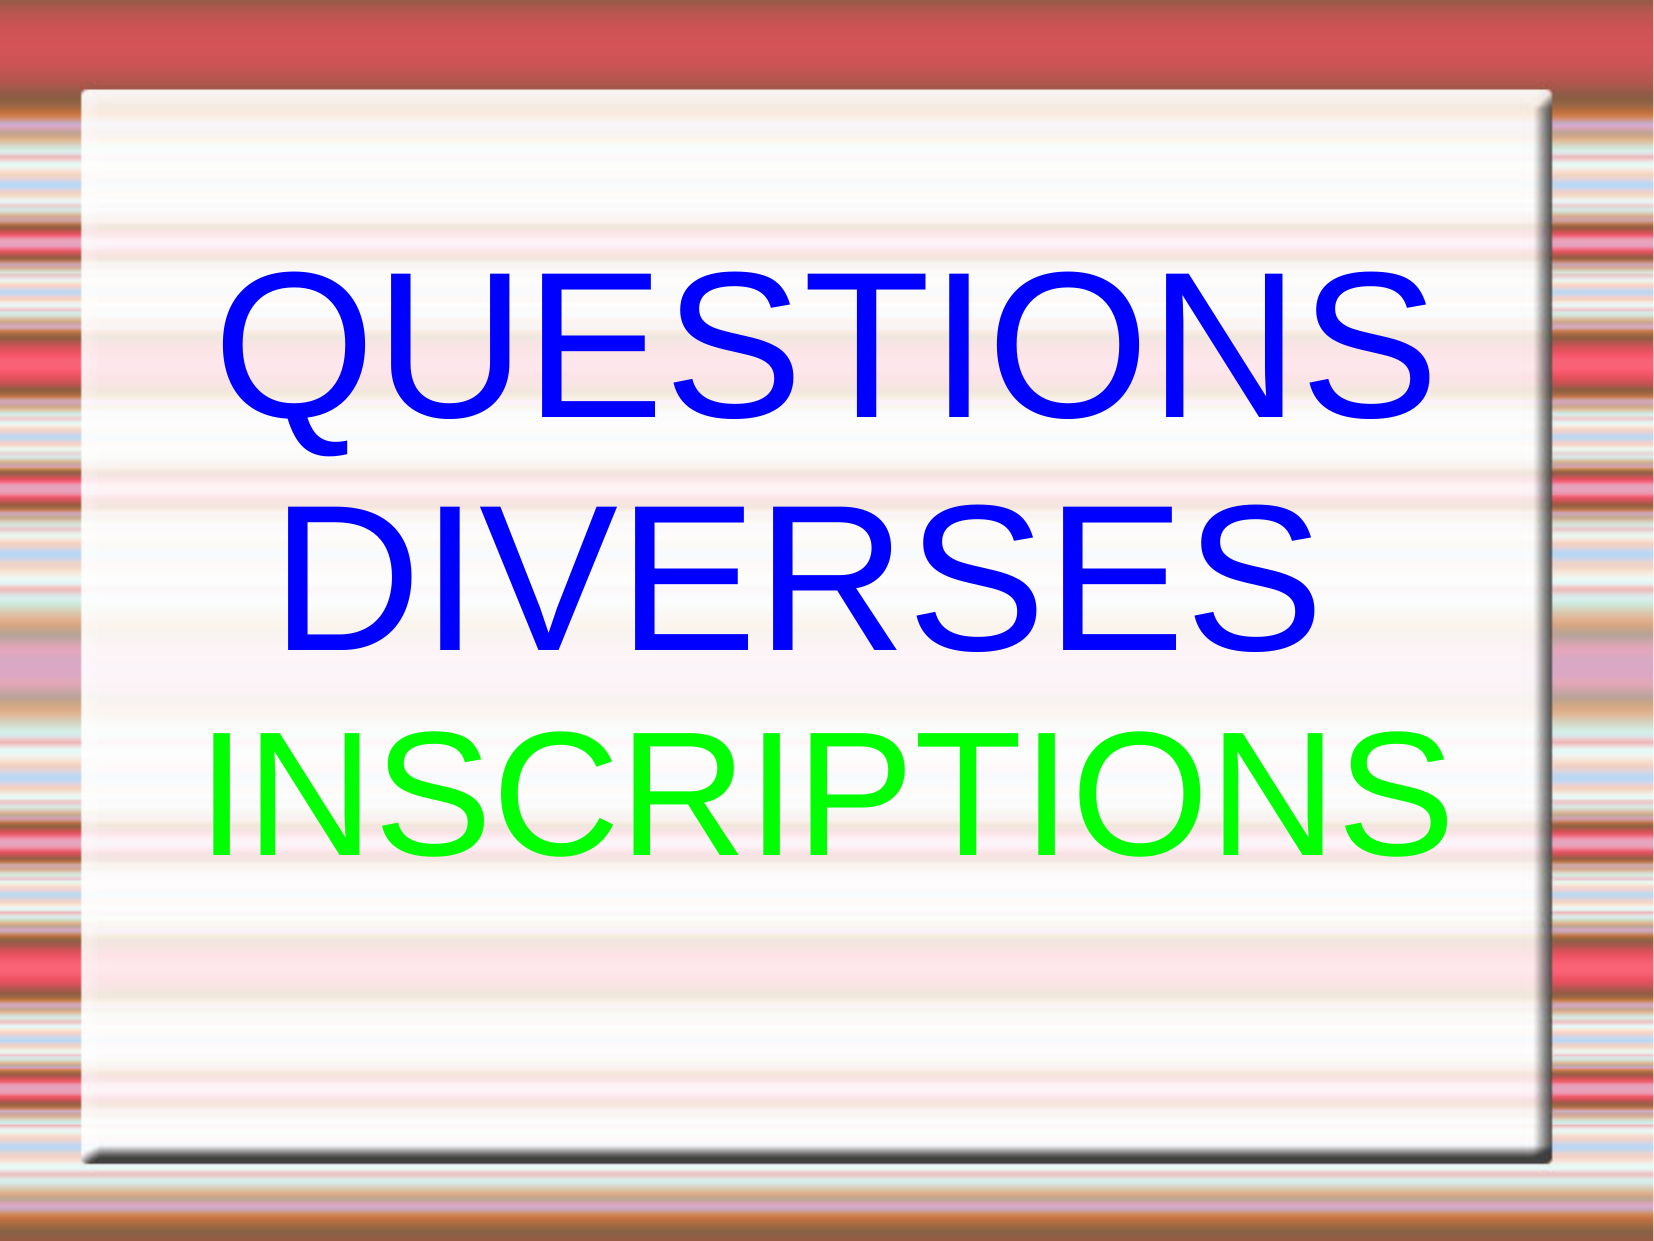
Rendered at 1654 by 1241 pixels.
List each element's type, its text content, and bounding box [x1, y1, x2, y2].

subtitle QUESTIONS DIVERSES INSCRIPTIONS [29, 29, 1625, 1093]
picture [0, 0, 1654, 1241]
